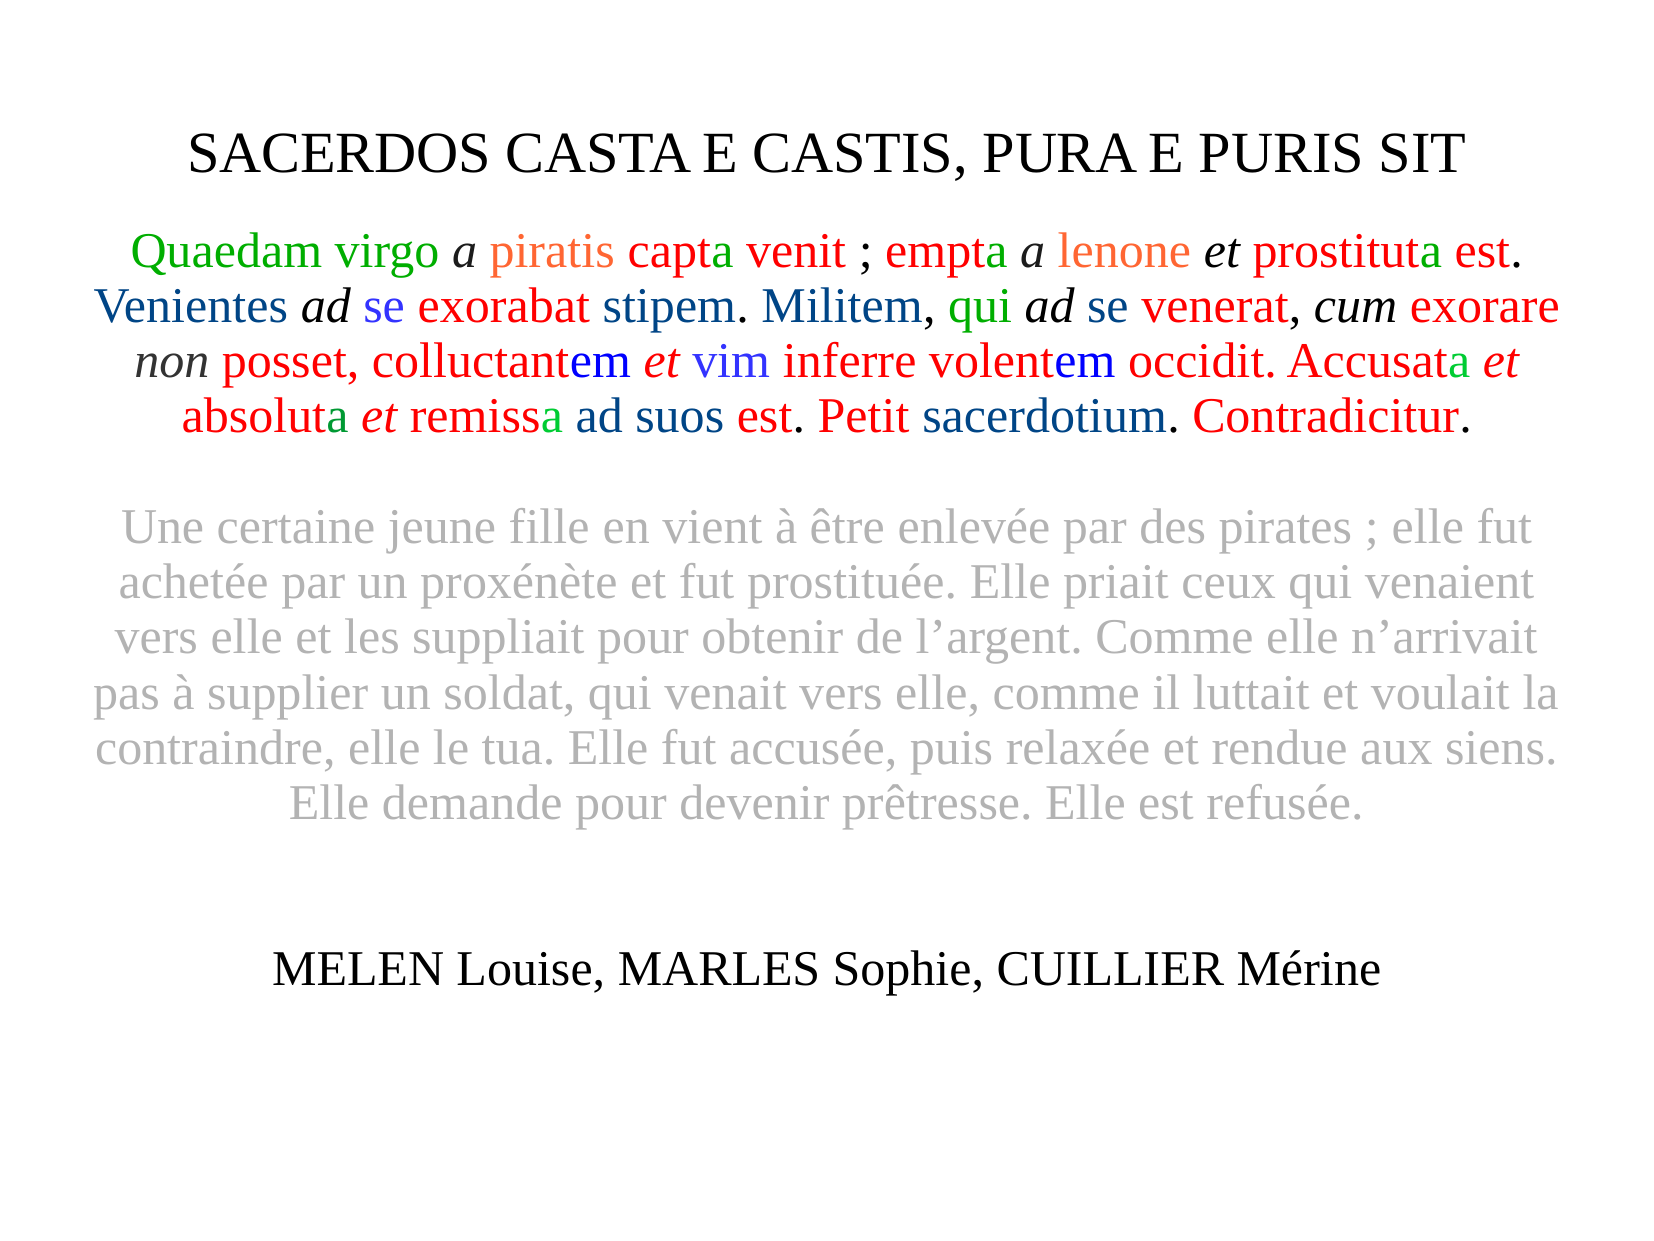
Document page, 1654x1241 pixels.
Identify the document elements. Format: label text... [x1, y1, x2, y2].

title SACERDOS CASTA E CASTIS, PURA E PURIS SIT [82, 49, 1571, 213]
subtitle Quaedam virgo a piratis capta venit ; empta a lenone et prostituta est. Venientes ad se exorabat stipem. Militem, qui ad se venerat, cum exorare non posset, colluctantem et vim inferre volentem occidit. Accusata et absoluta et remissa ad suos est. Petit sacerdotium. Contradicitur. Une certaine jeune fille en vient à être enlevée par des pirates ; elle fut achetée par un proxénète et fut prostituée. Elle priait ceux qui venaient vers elle et les suppliait pour obtenir de l’argent. Comme elle n’arrivait pas à supplier un soldat, qui venait vers elle, comme il luttait et voulait la contraindre, elle le tua. Elle fut accusée, puis relaxée et rendue aux siens. Elle demande pour devenir prêtresse. Elle est refusée. MELEN Louise, MARLES Sophie, CUILLIER Mérine [82, 213, 1571, 1227]
